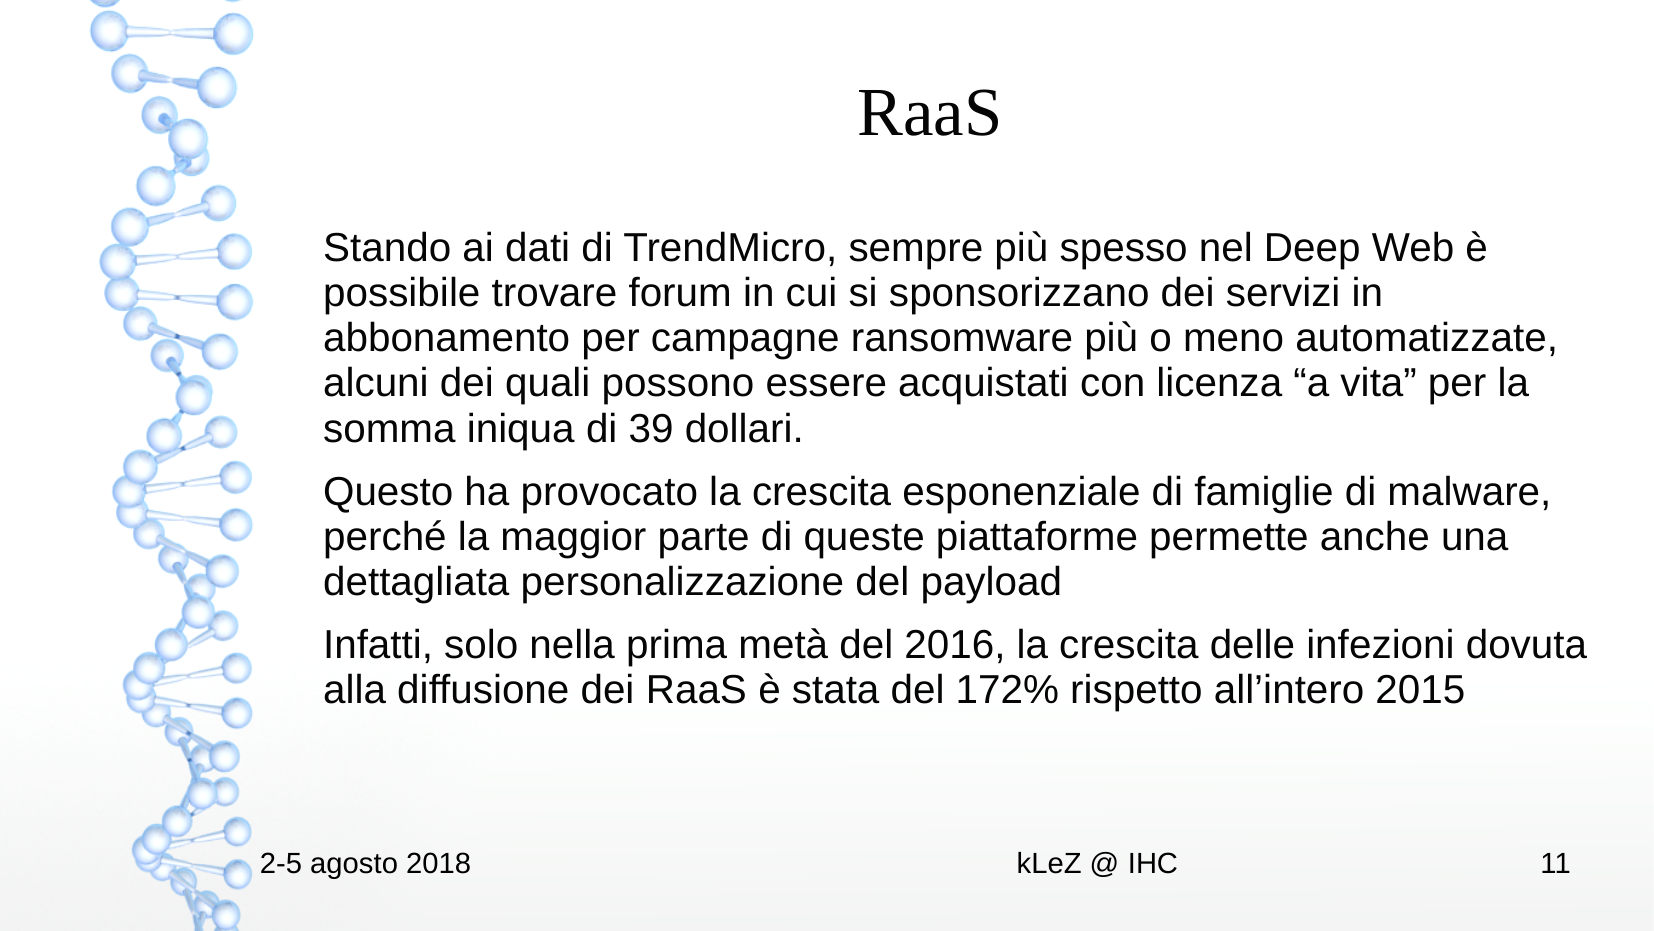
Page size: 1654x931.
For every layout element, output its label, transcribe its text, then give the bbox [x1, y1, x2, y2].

list Stando ai dati di TrendMicro, sempre più spesso nel Deep Web è possibile trovare forum in cui si sponsorizzano dei servizi in abbonamento per campagne ransomware più o meno automatizzate, alcuni dei quali possono essere acquistati con licenza “a vita” per la somma iniqua di 39 dollari. Questo ha provocato la crescita esponenziale di famiglie di malware, perché la maggior parte di queste piattaforme permette anche una dettagliata personalizzazione del payload Infatti, solo nella prima metà del 2016, la crescita delle infezioni dovuta alla diffusione dei RaaS è stata del 172% rispetto all’intero 2015 [265, 224, 1595, 764]
title RaaS [265, 35, 1595, 189]
picture [0, 0, 1654, 931]
